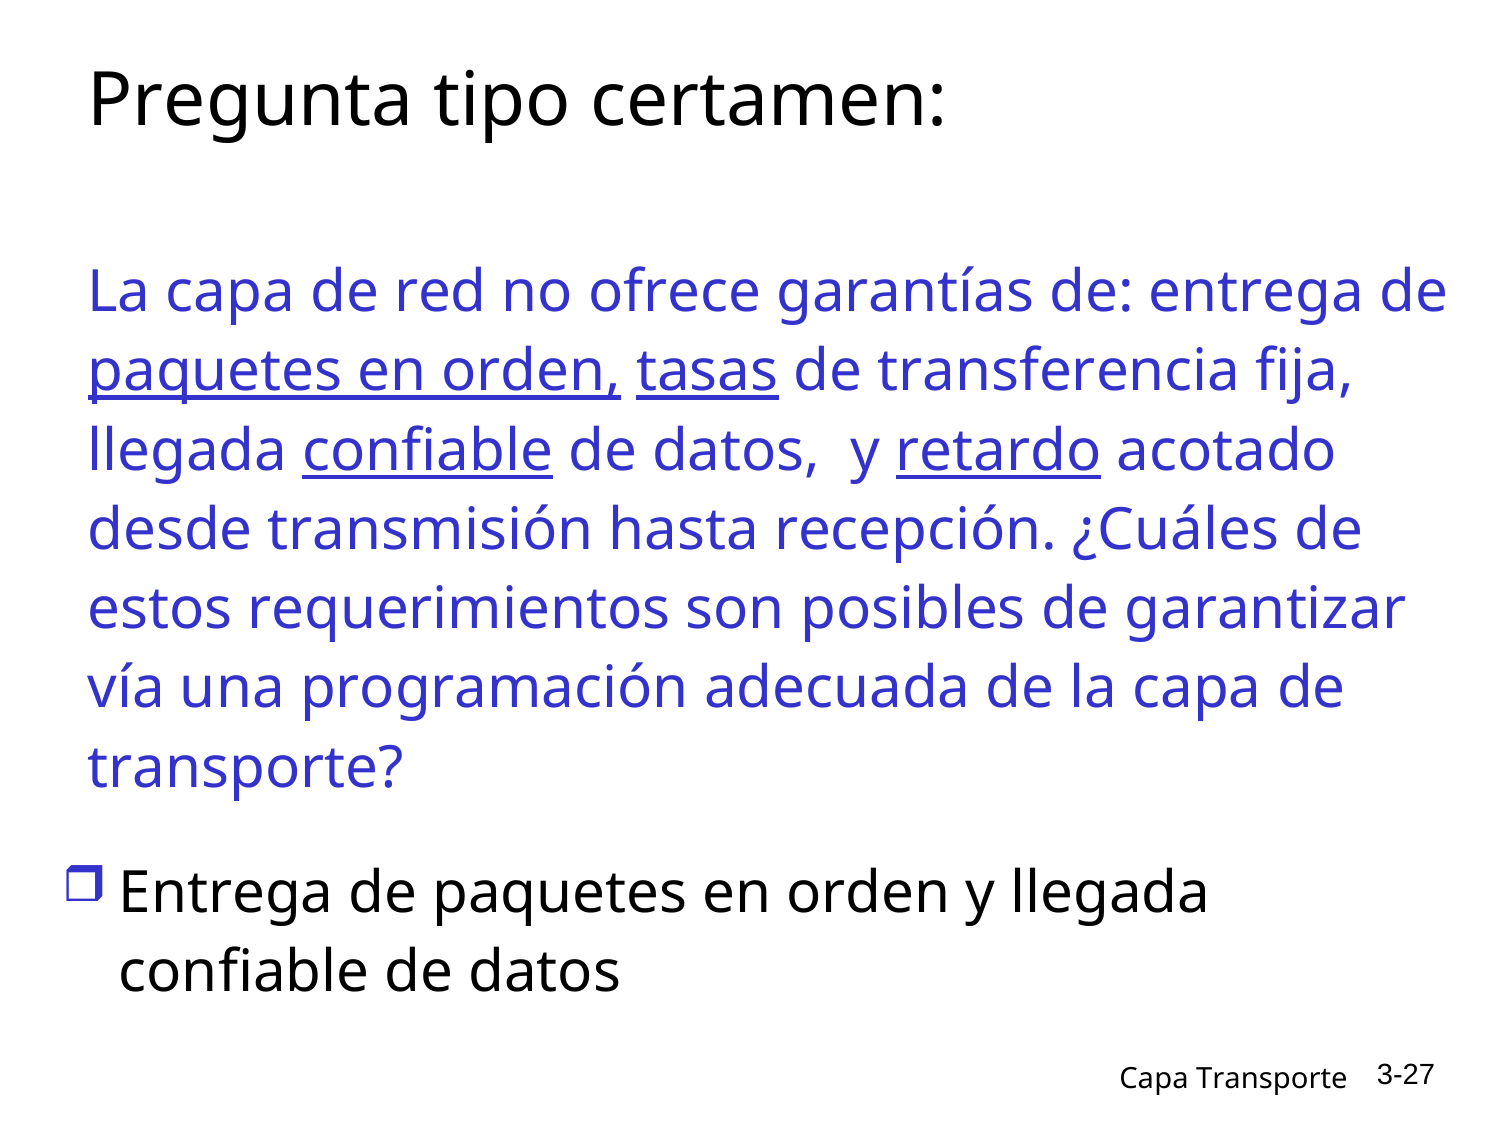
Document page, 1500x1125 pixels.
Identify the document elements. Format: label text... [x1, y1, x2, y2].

list Entrega de paquetes en orden y llegada confiable de datos [62, 849, 1463, 998]
title Pregunta tipo certamen: La capa de red no ofrece garantías de: entrega de paquetes en orden, tasas de transferencia fija, llegada confiable de datos, y retardo acotado desde transmisión hasta recepción. ¿Cuáles de estos requerimientos son posibles de garantizar vía una programación adecuada de la capa de transporte? [87, 30, 1463, 819]
